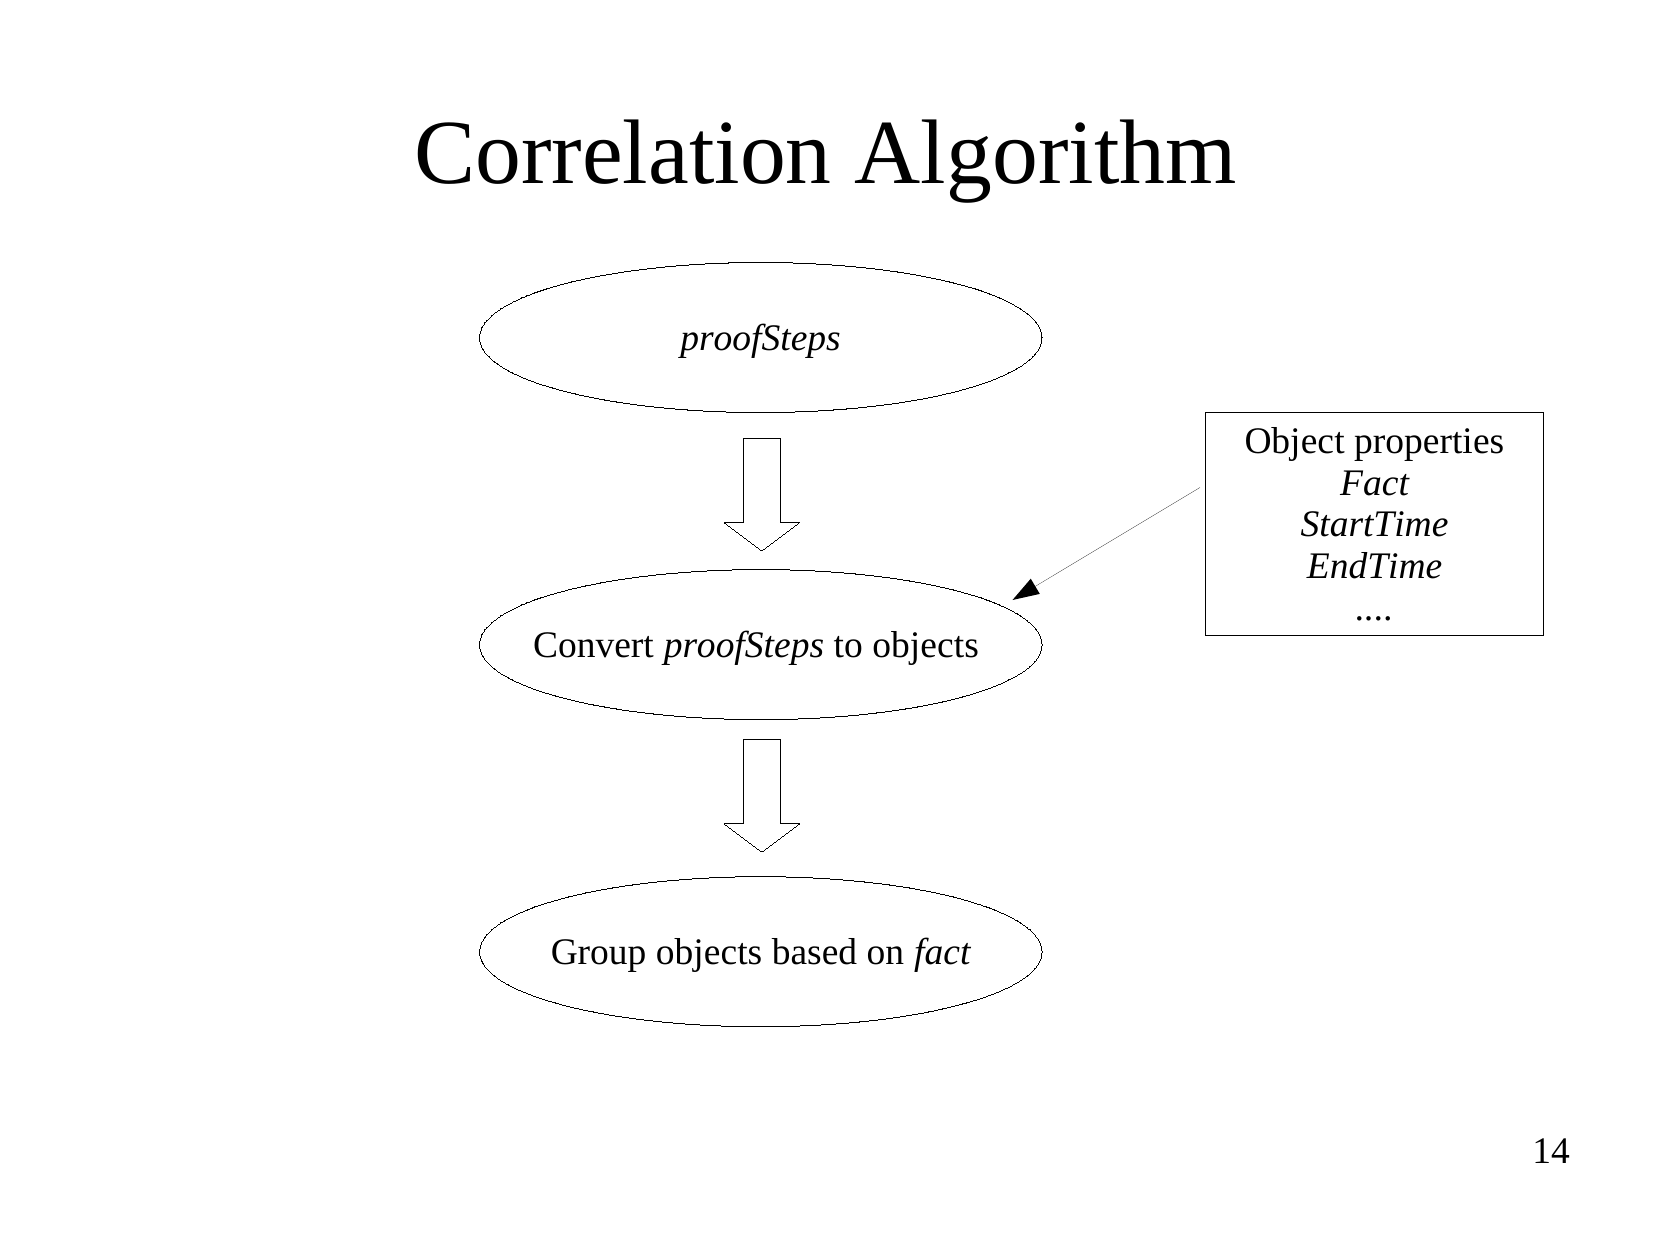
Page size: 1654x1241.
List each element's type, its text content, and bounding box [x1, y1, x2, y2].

title Correlation Algorithm [82, 49, 1570, 256]
text_box proofSteps [479, 262, 1043, 413]
text_box Object properties Fact StartTime EndTime .... [1205, 412, 1544, 636]
text_box Group objects based on fact [479, 876, 1043, 1027]
text_box Convert proofSteps to objects [479, 569, 1043, 720]
